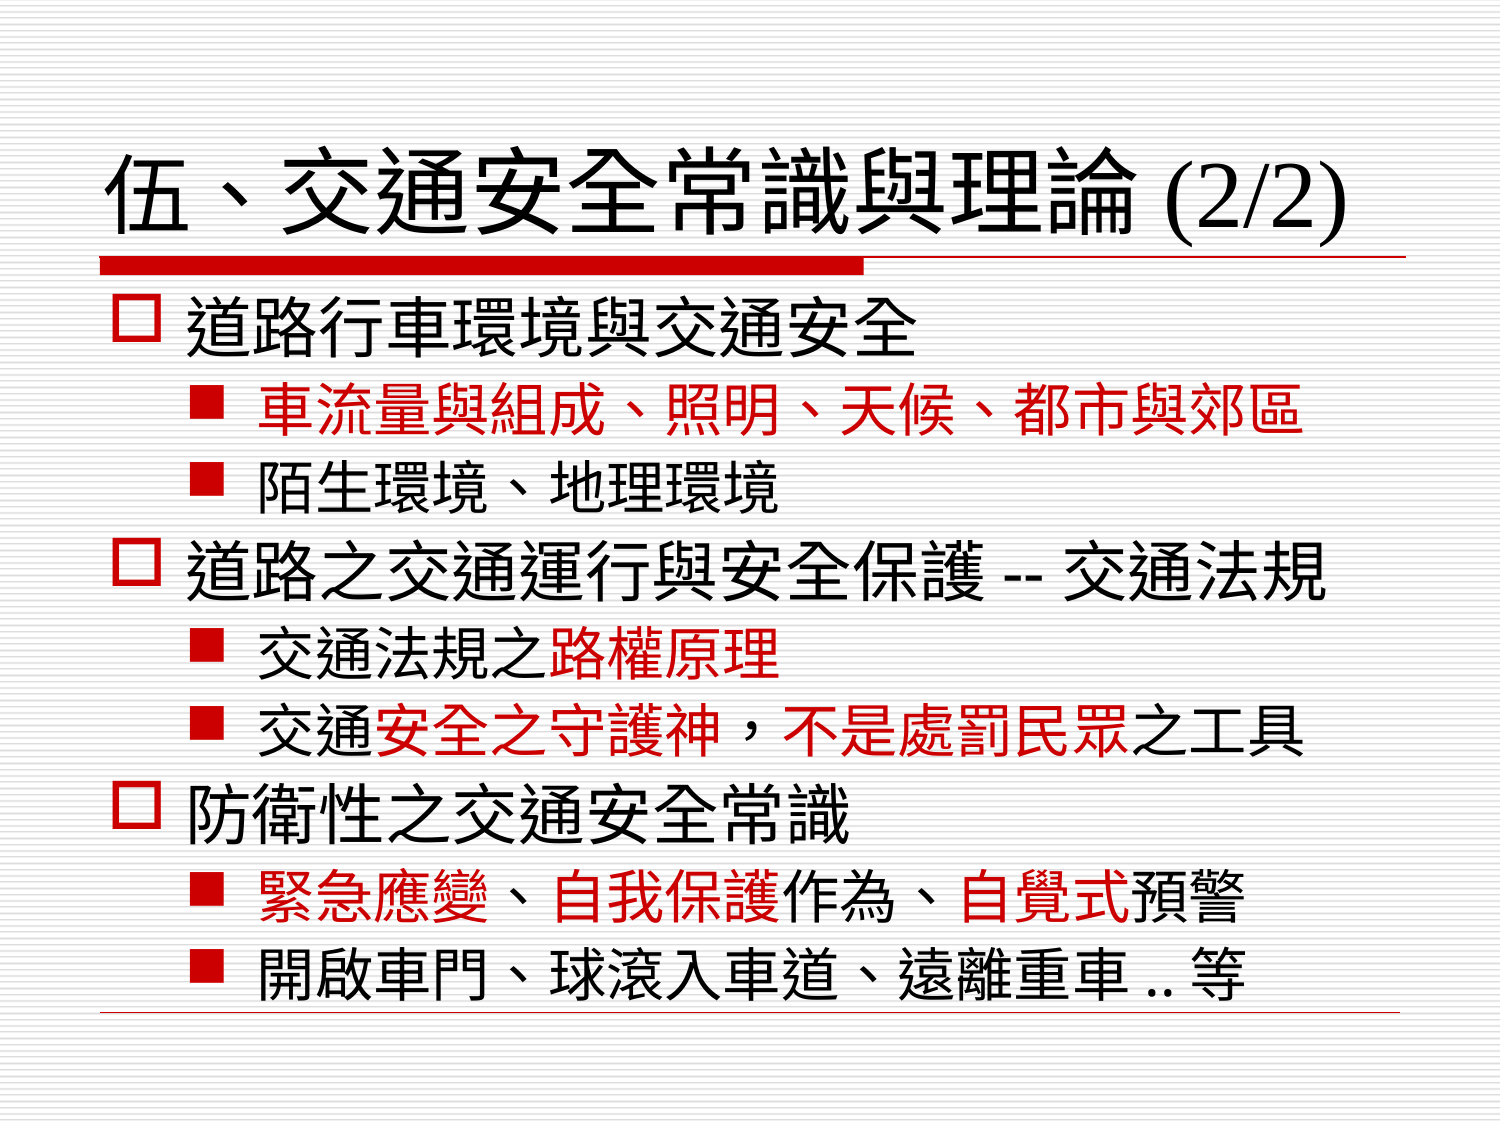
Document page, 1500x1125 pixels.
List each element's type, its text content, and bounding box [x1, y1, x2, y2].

list 道路行車環境與交通安全 車流量與組成、照明、天候、都市與郊區 陌生環境、地理環境 道路之交通運行與安全保護--交通法規 交通法規之路權原理 交通安全之守護神，不是處罰民眾之工具 防衛性之交通安全常識 緊急應變、自我保護作為、自覺式預警 開啟車門、球滾入車道、遠離重車..等 [92, 287, 1412, 1024]
title 伍、交通安全常識與理論(2/2) [88, 54, 1437, 255]
picture [0, 0, 1500, 1125]
